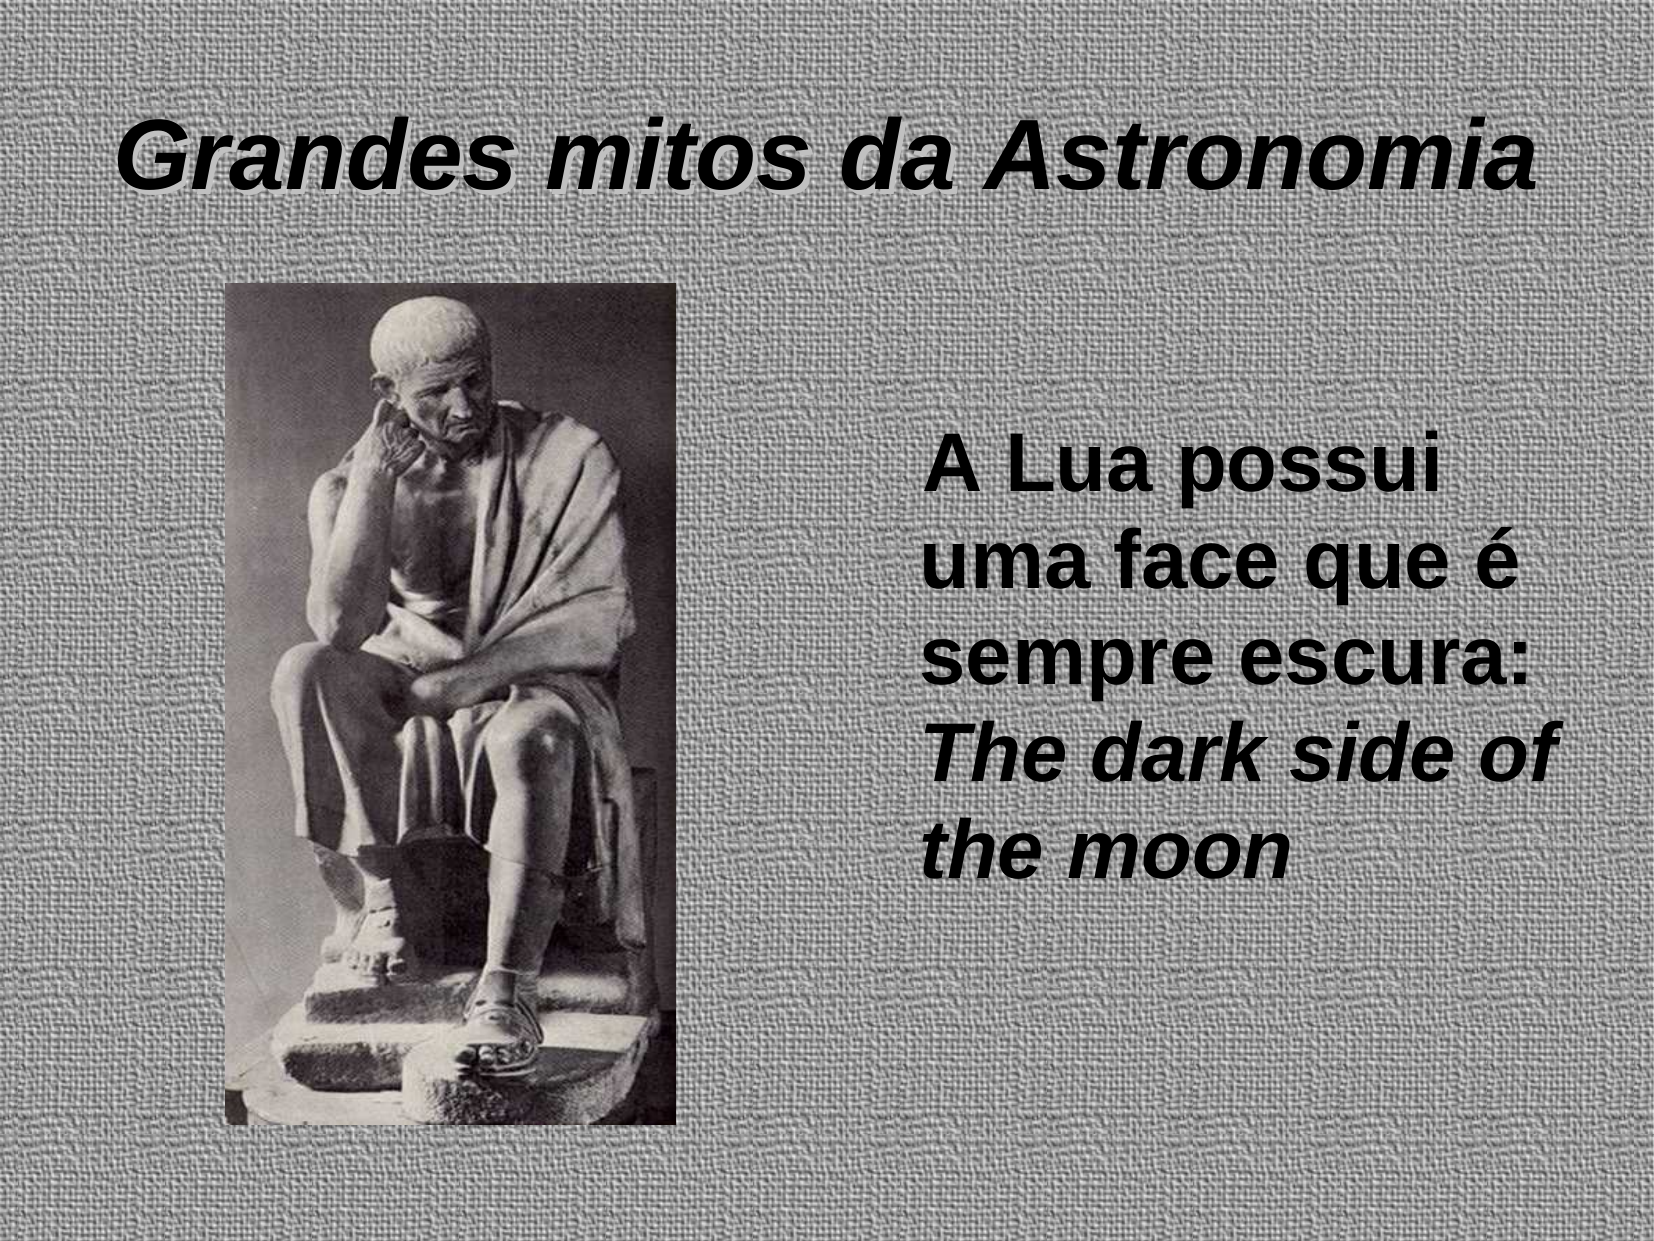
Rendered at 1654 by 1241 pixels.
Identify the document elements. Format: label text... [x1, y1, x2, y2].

title Grandes mitos da Astronomia [82, 49, 1571, 257]
picture [0, 0, 1654, 1241]
list A Lua possui uma face que é sempre escura: The dark side of the moon [848, 412, 1576, 1104]
